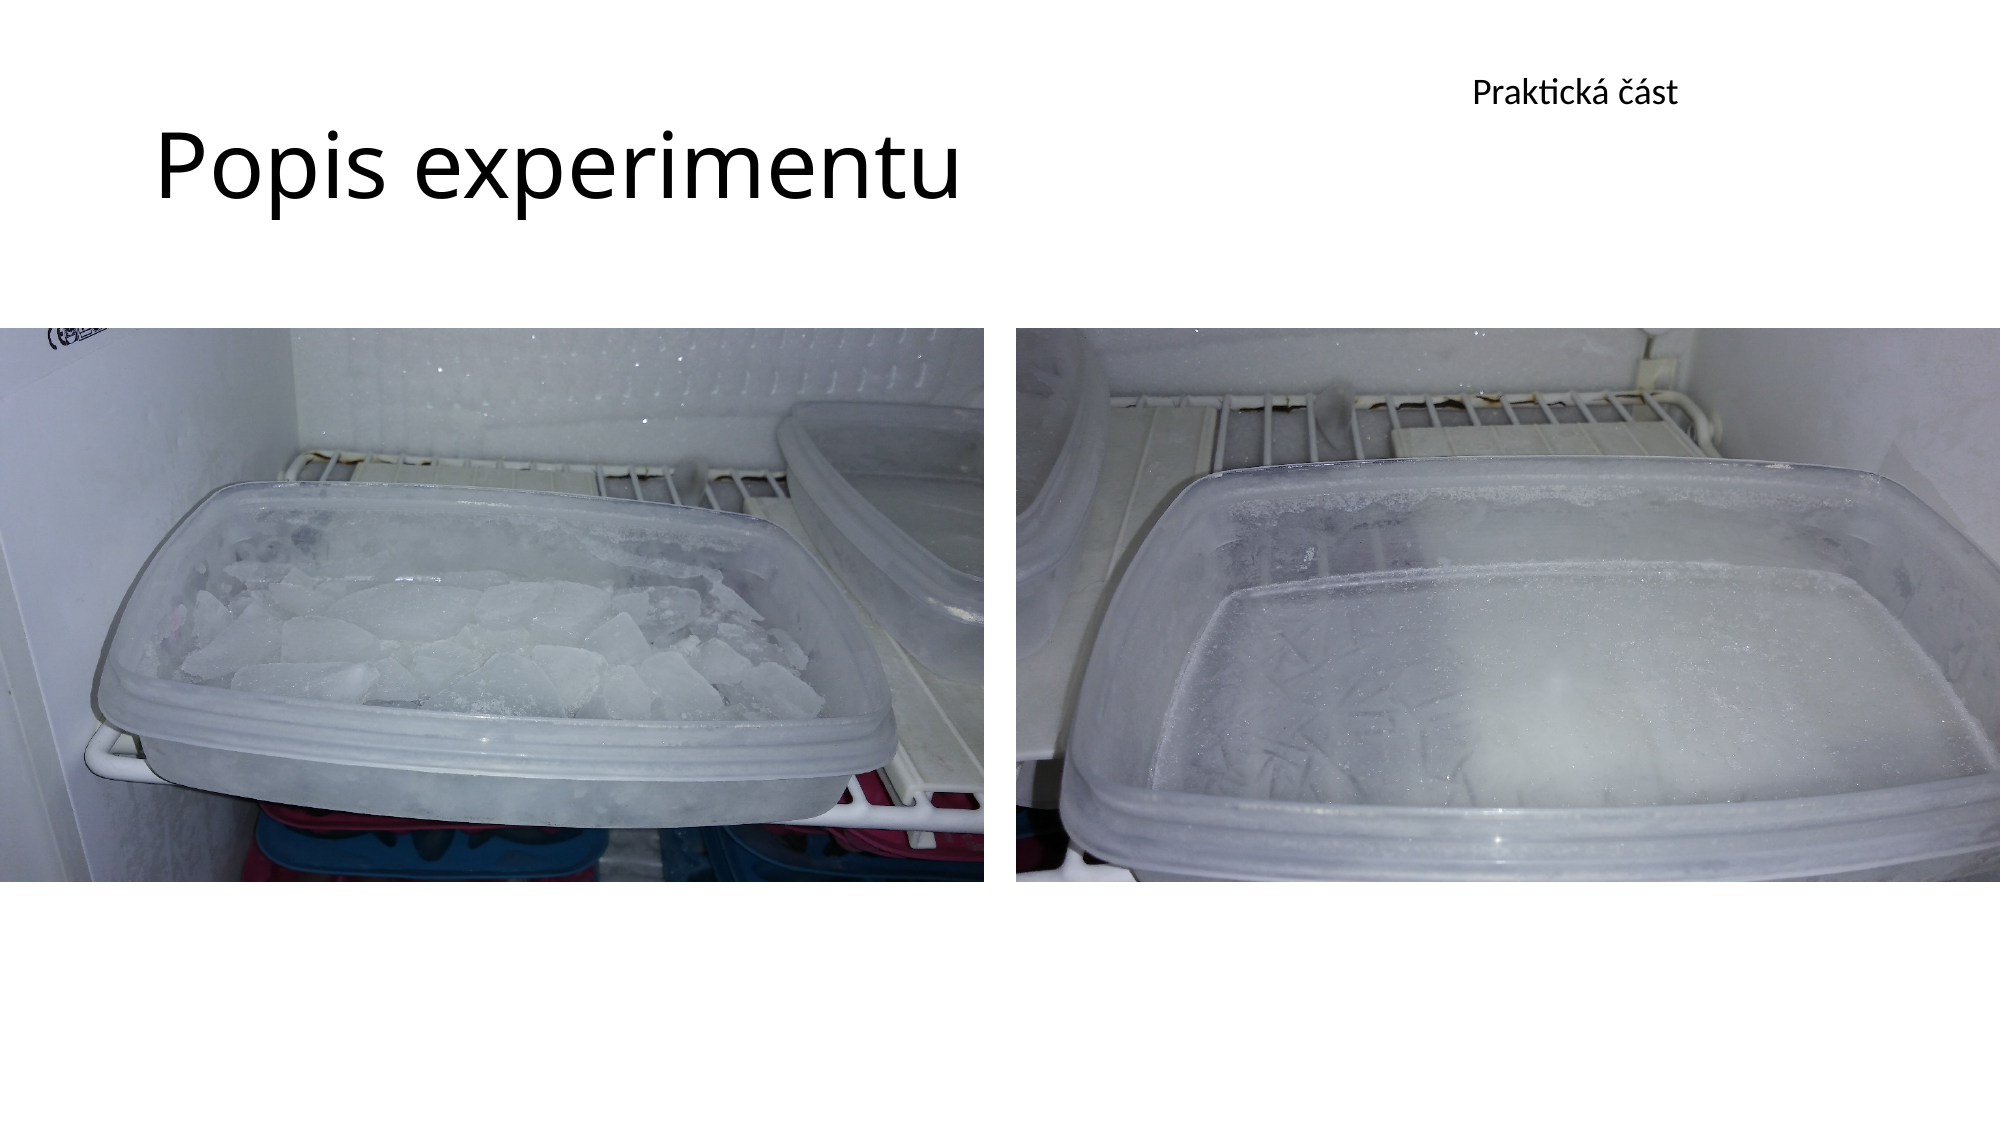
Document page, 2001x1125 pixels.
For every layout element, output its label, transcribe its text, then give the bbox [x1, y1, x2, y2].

title Popis experimentu [138, 60, 1864, 278]
text_box Praktická část [1457, 59, 1733, 120]
picture [0, 328, 984, 882]
picture [1016, 328, 2000, 882]
